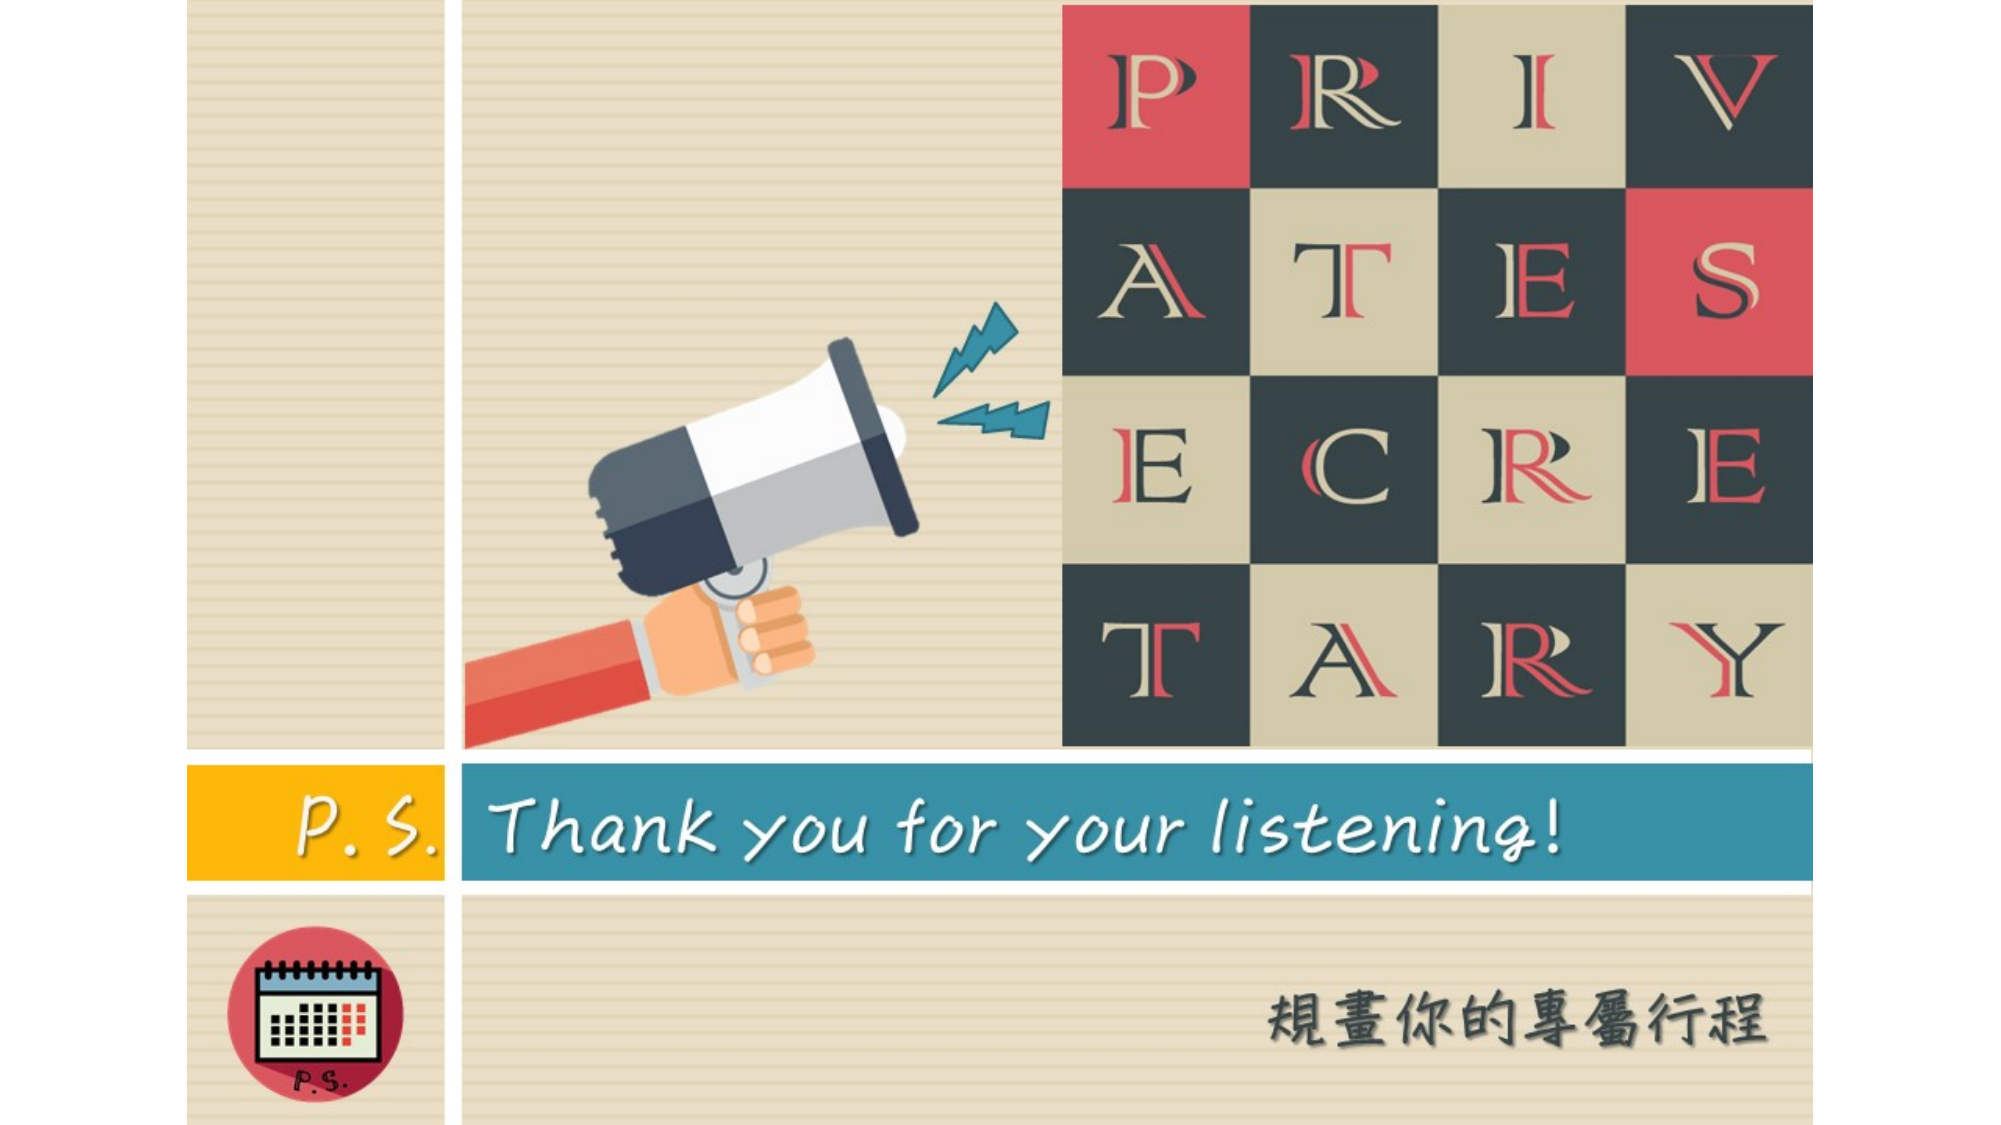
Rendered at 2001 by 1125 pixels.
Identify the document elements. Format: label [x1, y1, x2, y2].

picture [187, 0, 1813, 1125]
